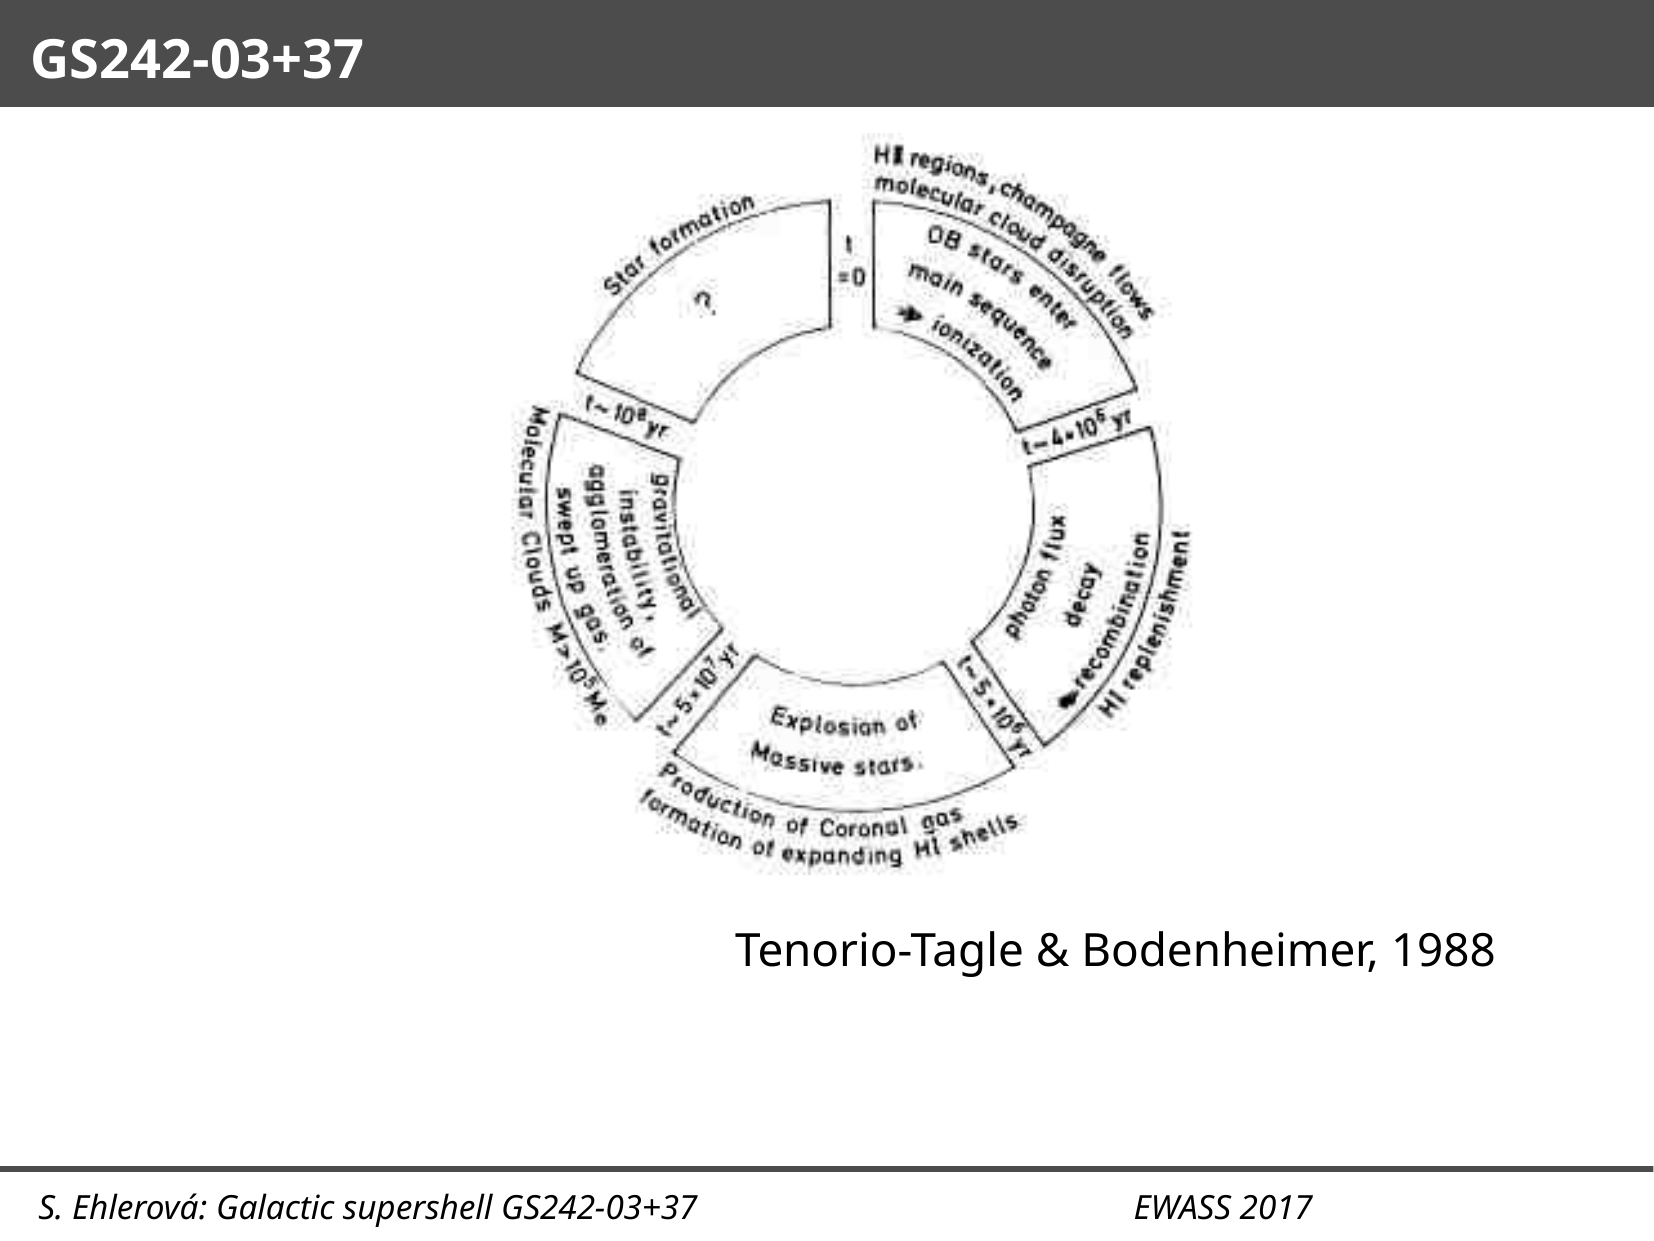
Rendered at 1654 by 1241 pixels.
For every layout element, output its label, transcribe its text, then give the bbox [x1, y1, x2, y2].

text_box [0, 0, 1654, 107]
picture [430, 133, 1252, 886]
text_box S. Ehlerová: Galactic supershell GS242-03+37 EWASS 2017 [23, 1176, 1643, 1232]
text_box Tenorio-Tagle & Bodenheimer, 1988 [720, 909, 1565, 981]
text_box GS242-03+37 [15, 13, 489, 95]
